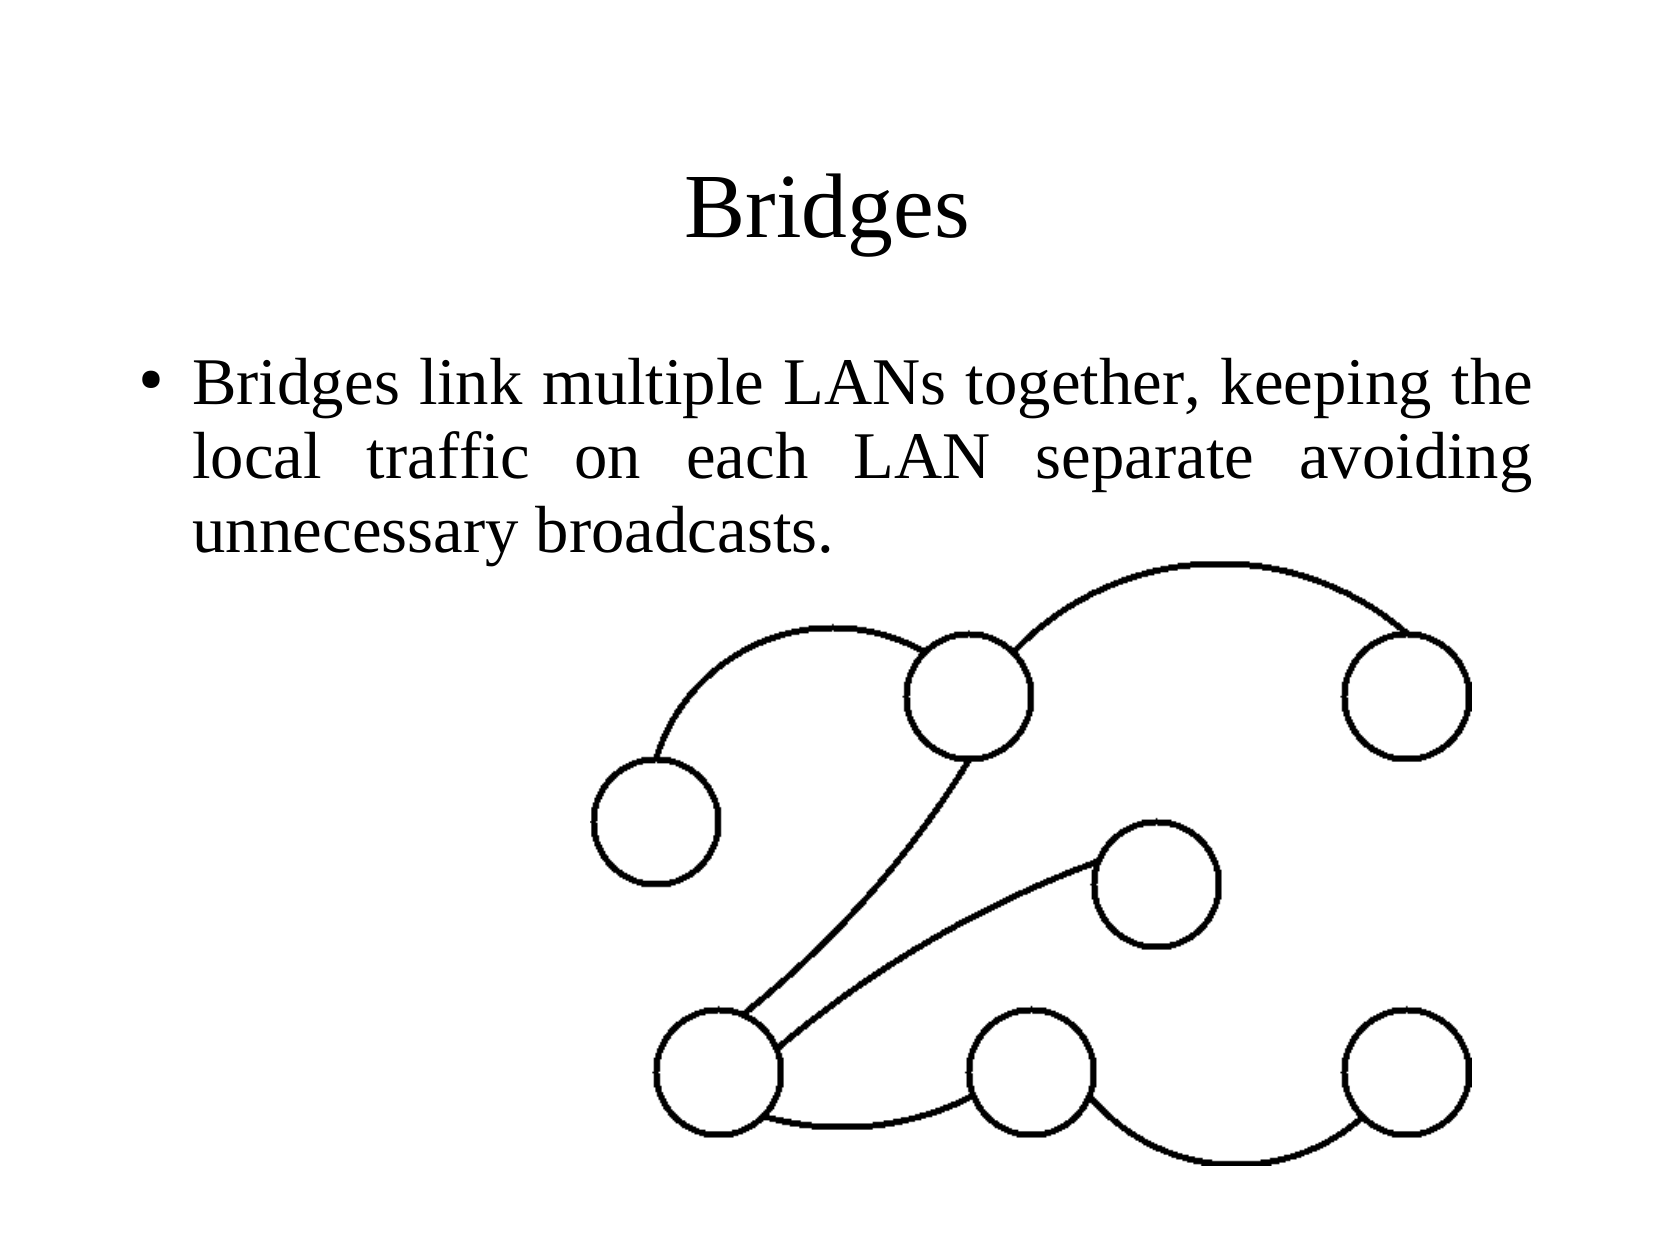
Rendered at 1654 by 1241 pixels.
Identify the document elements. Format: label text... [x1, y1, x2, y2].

picture [590, 560, 1472, 1166]
title Bridges [121, 102, 1534, 311]
list Bridges link multiple LANs together, keeping the local traffic on each LAN separate avoiding unnecessary broadcasts. [121, 344, 1536, 567]
